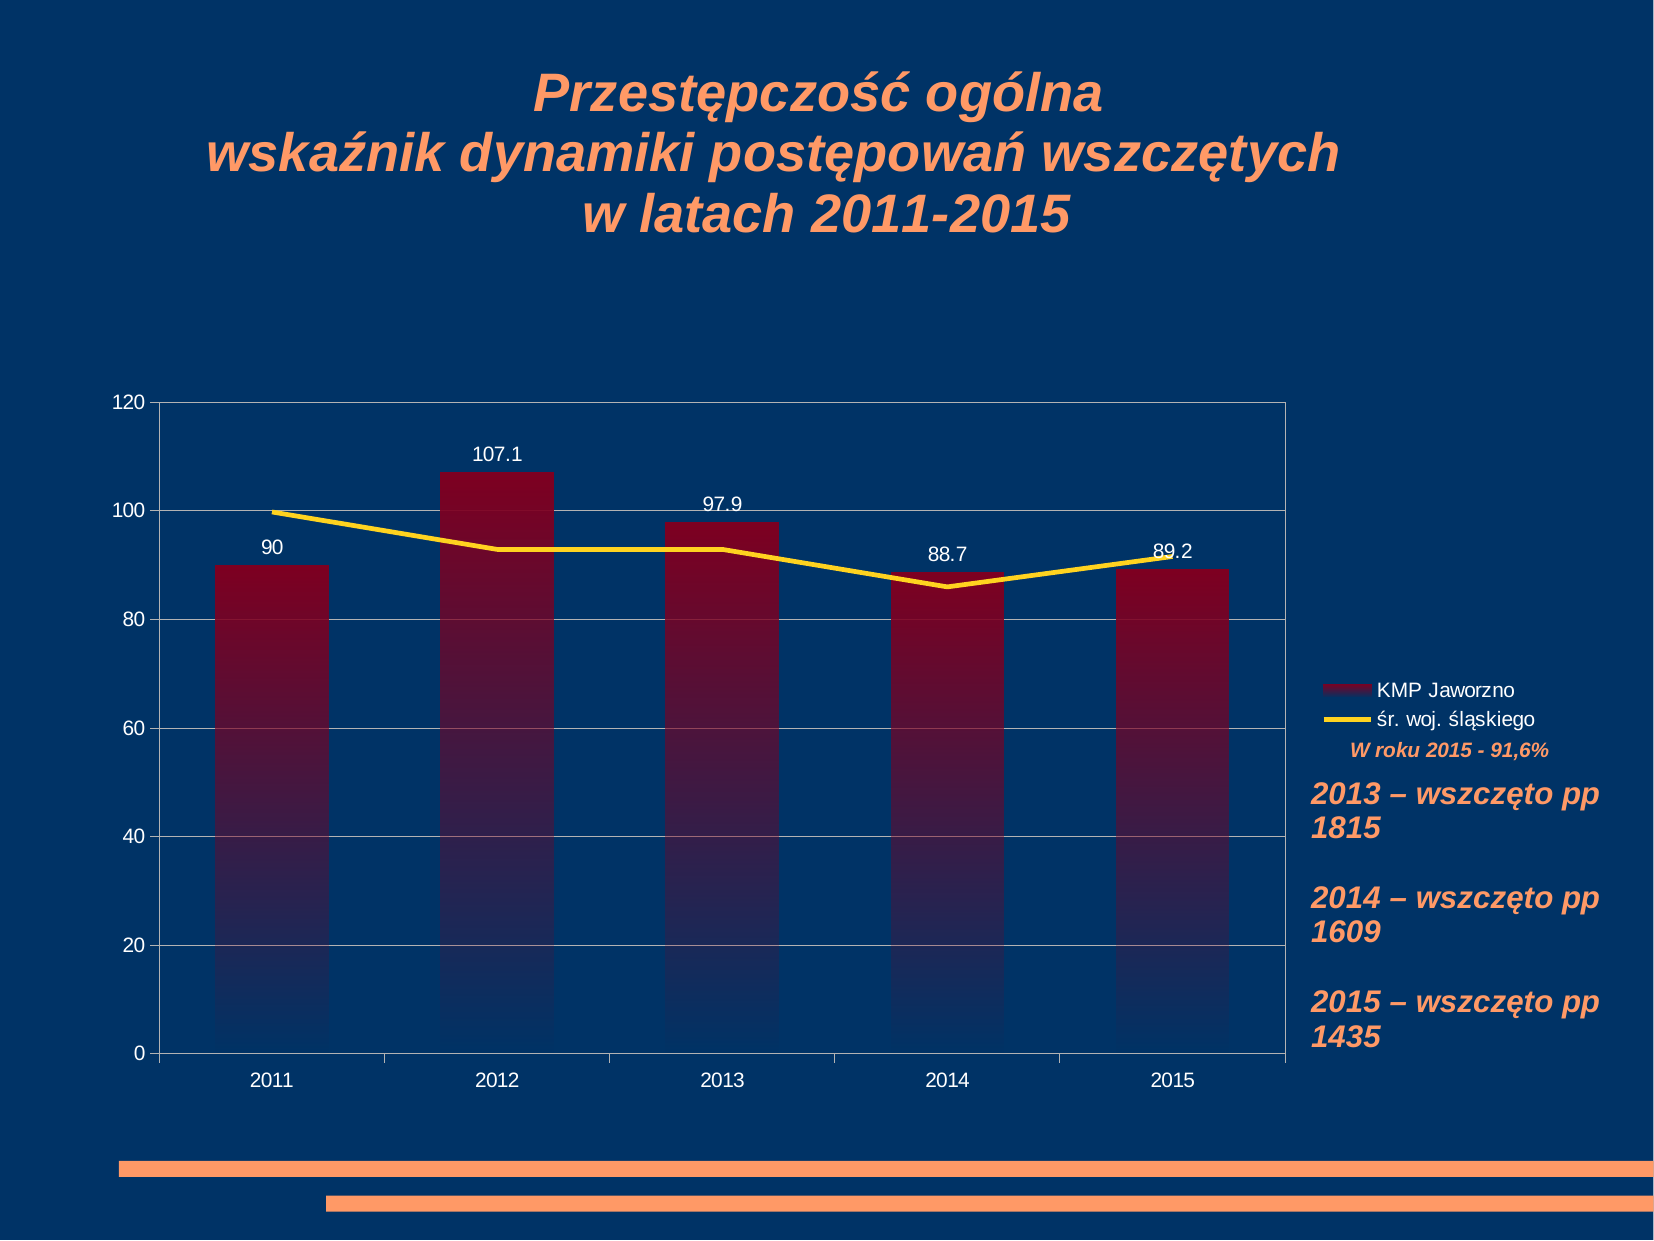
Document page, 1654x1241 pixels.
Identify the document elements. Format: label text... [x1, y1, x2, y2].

title 2013 – wszczęto pp 1815 2014 – wszczęto pp 1609 2015 – wszczęto pp 1435 [1311, 772, 1607, 1093]
chart [98, 318, 1587, 1138]
title W roku 2015 - 91,6% [1350, 720, 1587, 772]
title Przestępczość ogólna wskaźnik dynamiki postępowań wszczętych w latach 2011-2015 [82, 49, 1571, 257]
